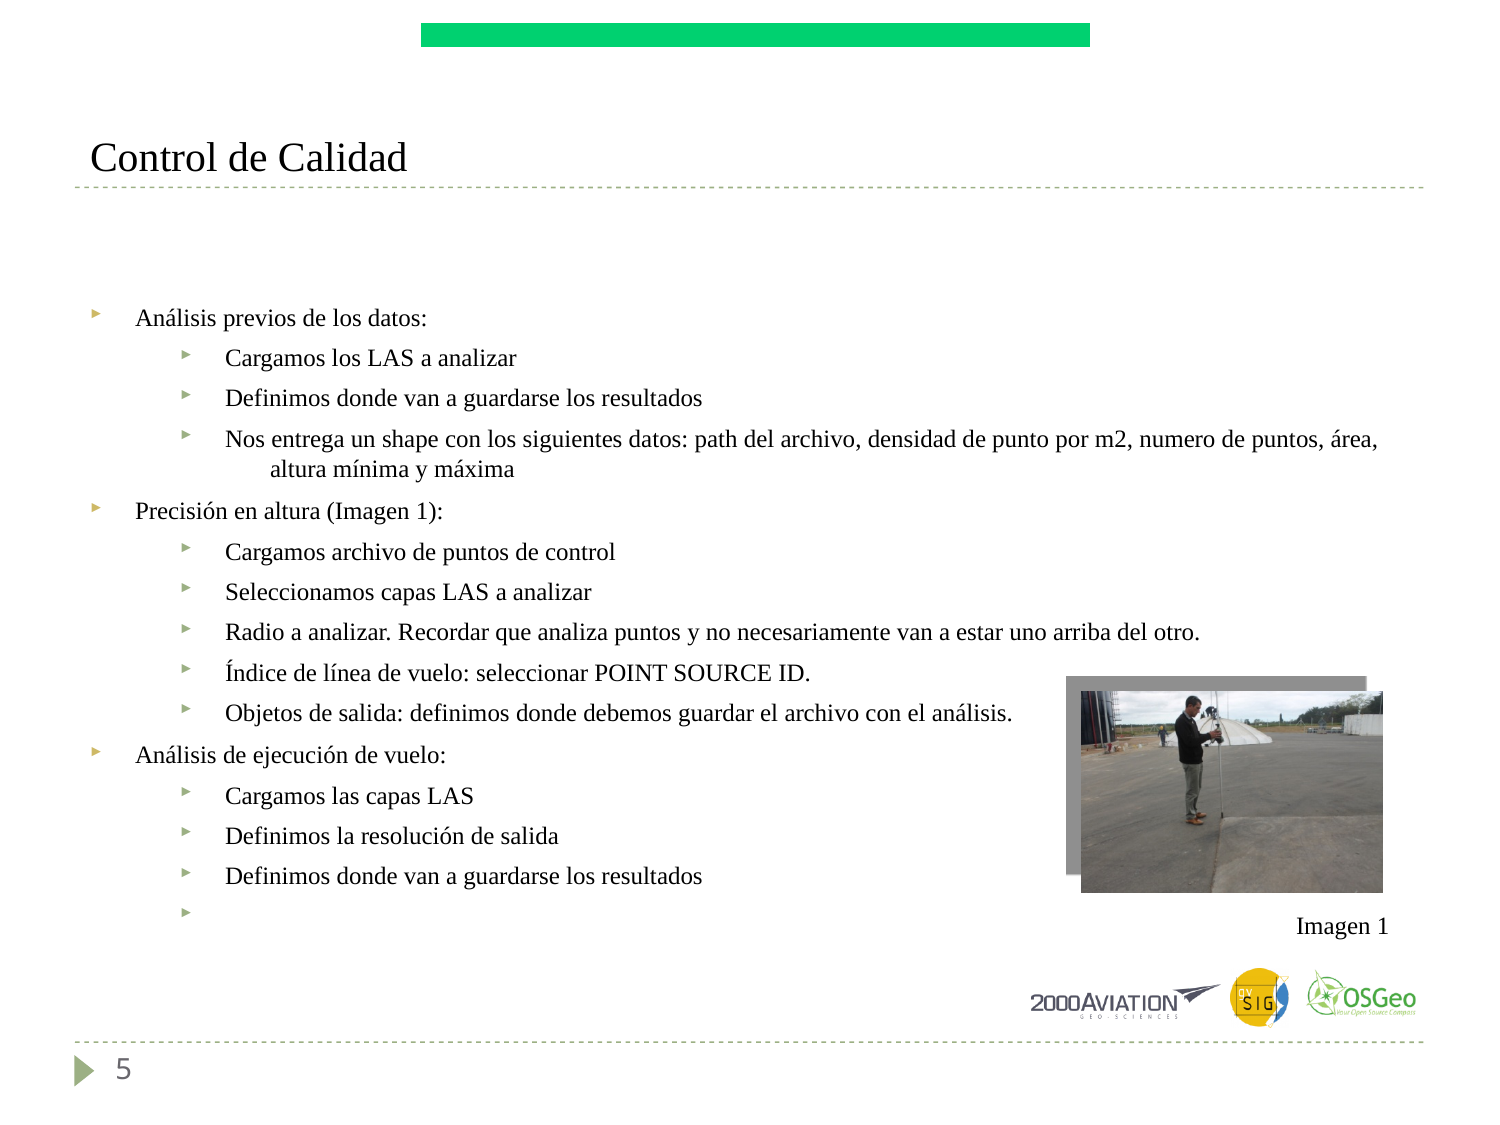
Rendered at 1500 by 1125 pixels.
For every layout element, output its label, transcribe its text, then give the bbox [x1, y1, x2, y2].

list Análisis previos de los datos: Cargamos los LAS a analizar Definimos donde van a guardarse los resultados Nos entrega un shape con los siguientes datos: path del archivo, densidad de punto por m2, numero de puntos, área, altura mínima y máxima Precisión en altura (Imagen 1): Cargamos archivo de puntos de control Seleccionamos capas LAS a analizar Radio a analizar. Recordar que analiza puntos y no necesariamente van a estar uno arriba del otro. Índice de línea de vuelo: seleccionar POINT SOURCE ID. Objetos de salida: definimos donde debemos guardar el archivo con el análisis. Análisis de ejecución de vuelo: Cargamos las capas LAS Definimos la resolución de salida Definimos donde van a guardarse los resultados [75, 293, 1426, 926]
picture [1230, 968, 1289, 1028]
text_box Imagen 1 [1281, 902, 1407, 948]
text_box 5 [100, 1042, 426, 1103]
title Control de Calidad [75, 24, 1426, 188]
picture [1303, 967, 1418, 1019]
picture [1031, 984, 1221, 1020]
picture [1081, 691, 1383, 893]
picture [421, 23, 1090, 47]
